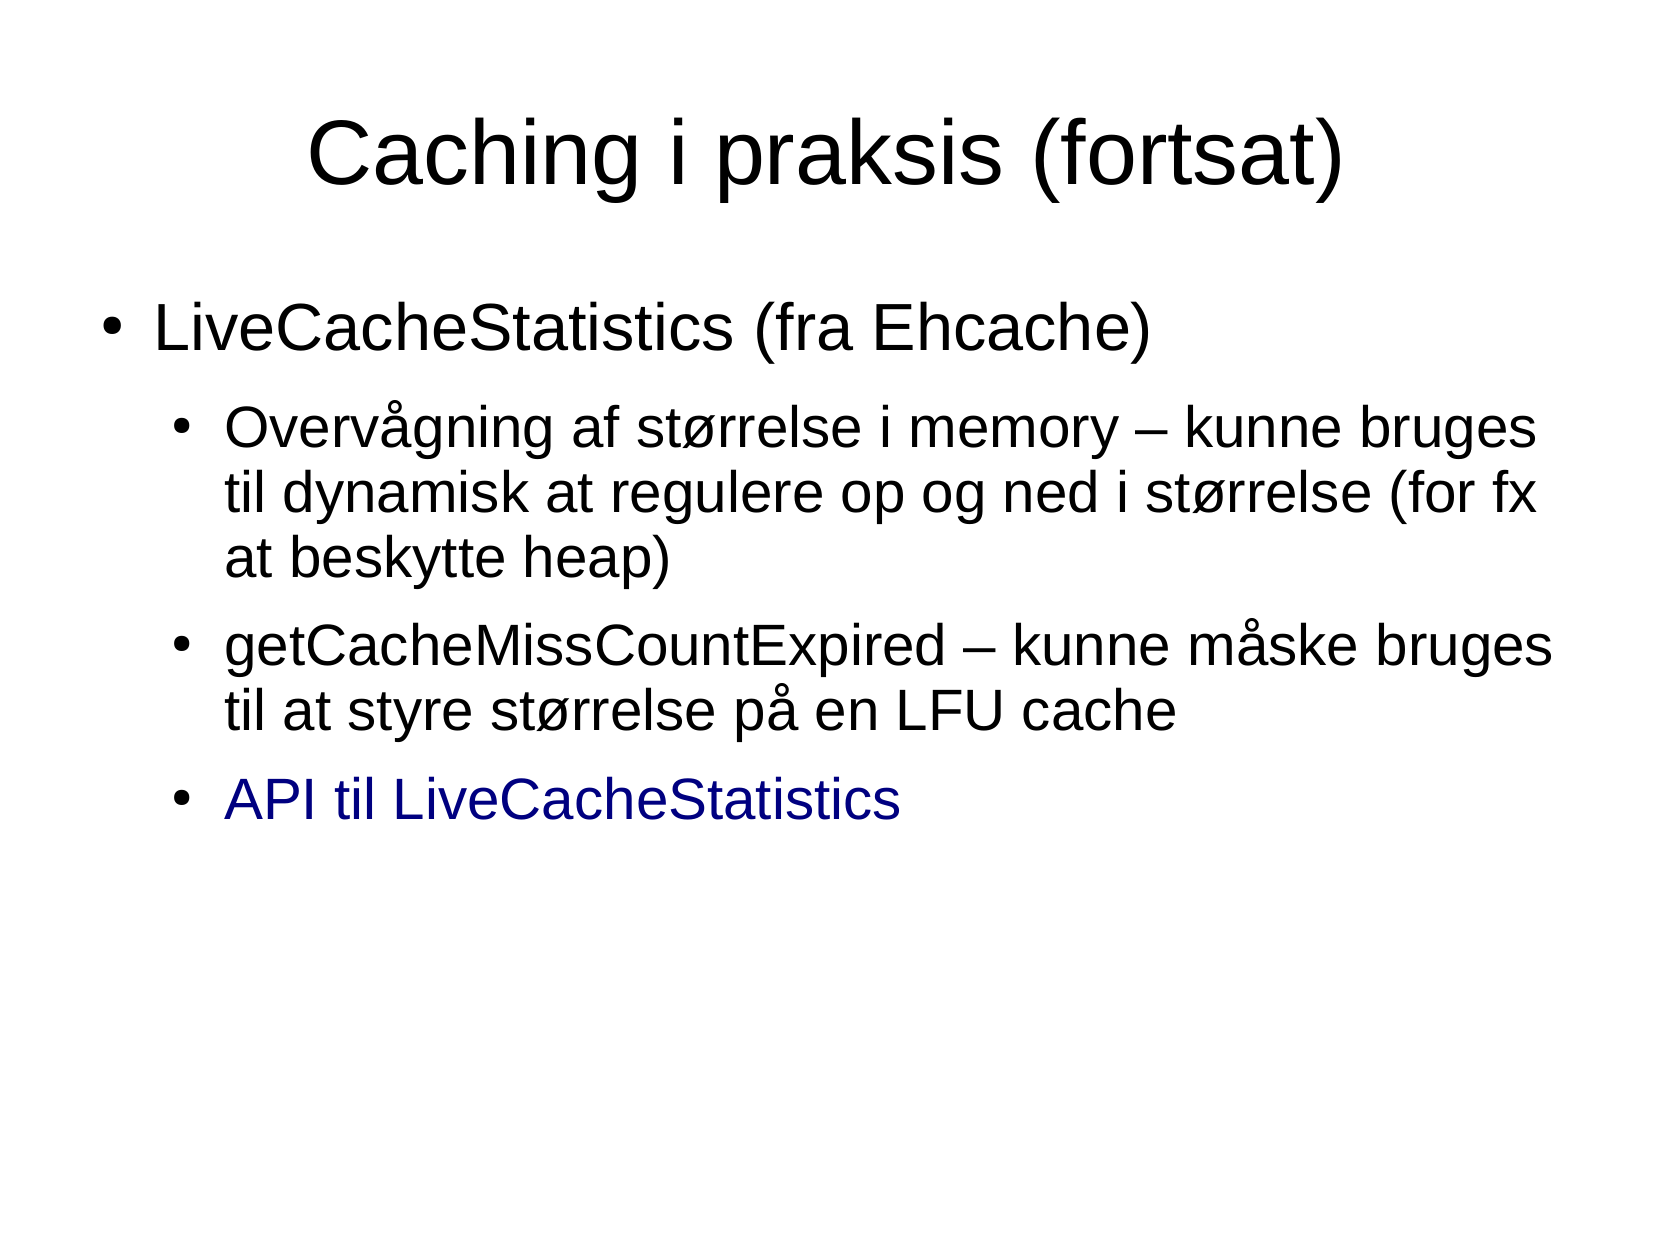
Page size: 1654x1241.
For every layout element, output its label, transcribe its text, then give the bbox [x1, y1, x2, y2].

title Caching i praksis (fortsat) [82, 56, 1571, 250]
list LiveCacheStatistics (fra Ehcache) Overvågning af størrelse i memory – kunne bruges til dynamisk at regulere op og ned i størrelse (for fx at beskytte heap) getCacheMissCountExpired – kunne måske bruges til at styre størrelse på en LFU cache API til LiveCacheStatistics [82, 290, 1571, 1094]
